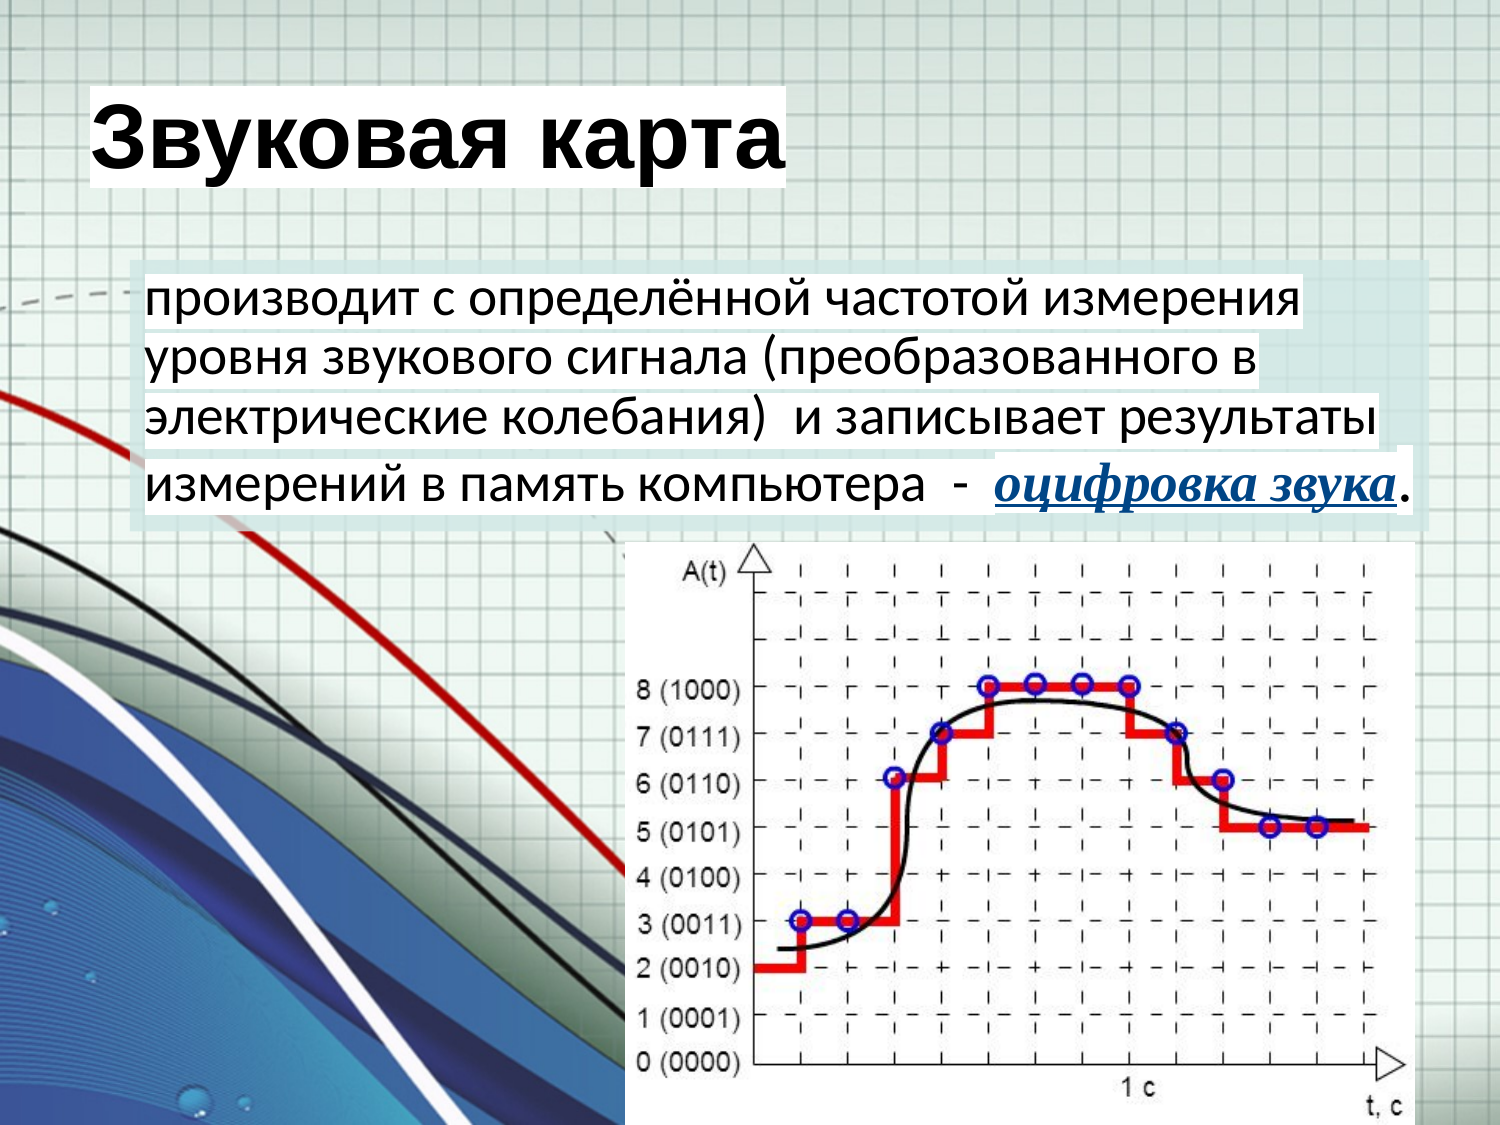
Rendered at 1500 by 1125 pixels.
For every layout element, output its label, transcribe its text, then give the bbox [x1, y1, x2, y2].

list производит с определённой частотой измерения уровня звукового сигнала (преобразованного в электрические колебания) и записывает результаты измерений в память компьютера - оцифровка звука. [129, 259, 1430, 532]
picture [0, 0, 1500, 1125]
title Звуковая карта [75, 45, 1425, 233]
